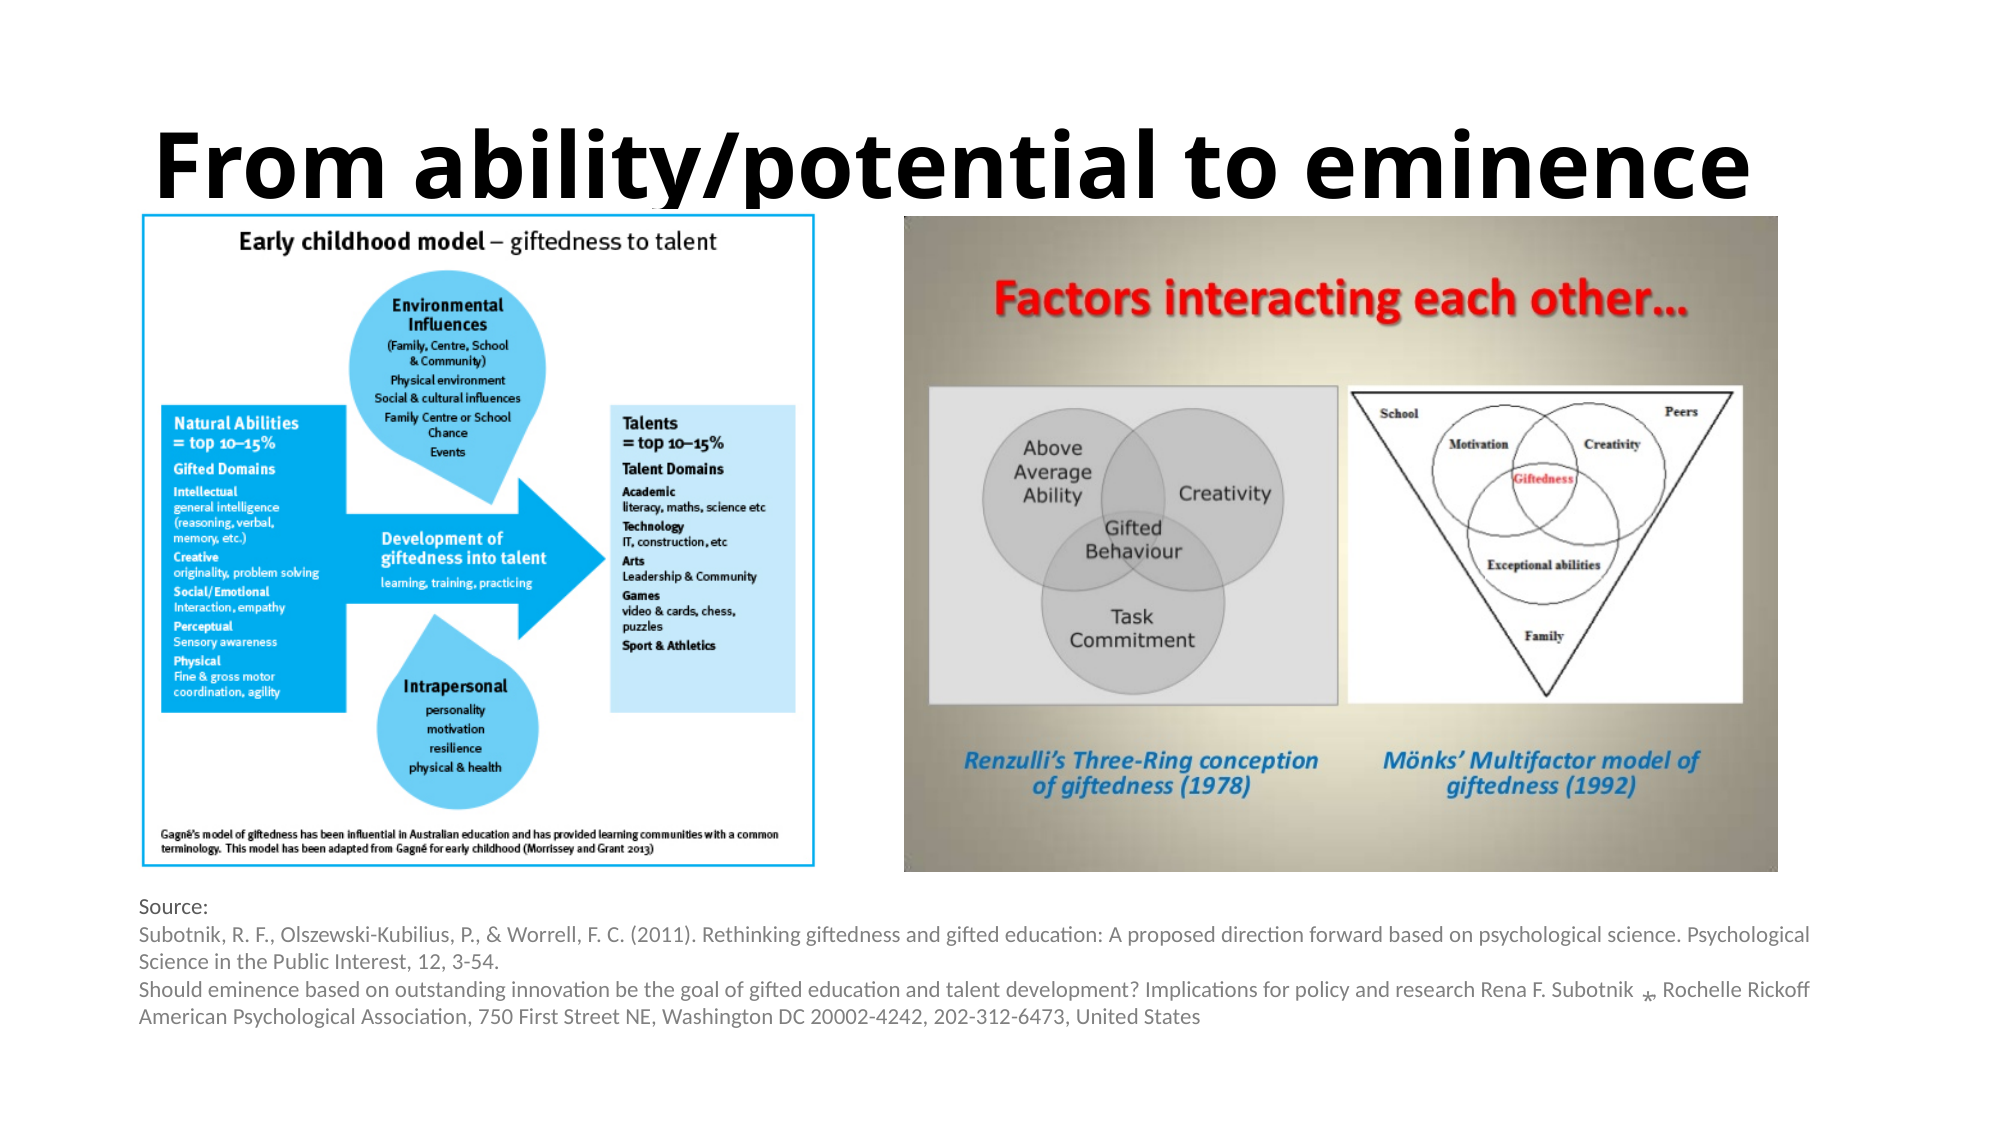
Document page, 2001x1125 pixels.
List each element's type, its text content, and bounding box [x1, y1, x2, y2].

picture [904, 216, 1778, 872]
picture [137, 209, 820, 872]
text_box Source: Subotnik, R. F., Olszewski-Kubilius, P., & Worrell, F. C. (2011). Rethinking giftedness and gifted education: A proposed direction forward based on psychological science. Psychological Science in the Public Interest, 12, 3-54. Should eminence based on outstanding innovation be the goal of gifted education and talent development? Implications for policy and research Rena F. Subotnik ⁎, Rochelle Rickoff American Psychological Association, 750 First Street NE, Washington DC 20002-4242, 202-312-6473, United States [124, 884, 1863, 1037]
title From ability/potential to eminence [137, 59, 1863, 278]
